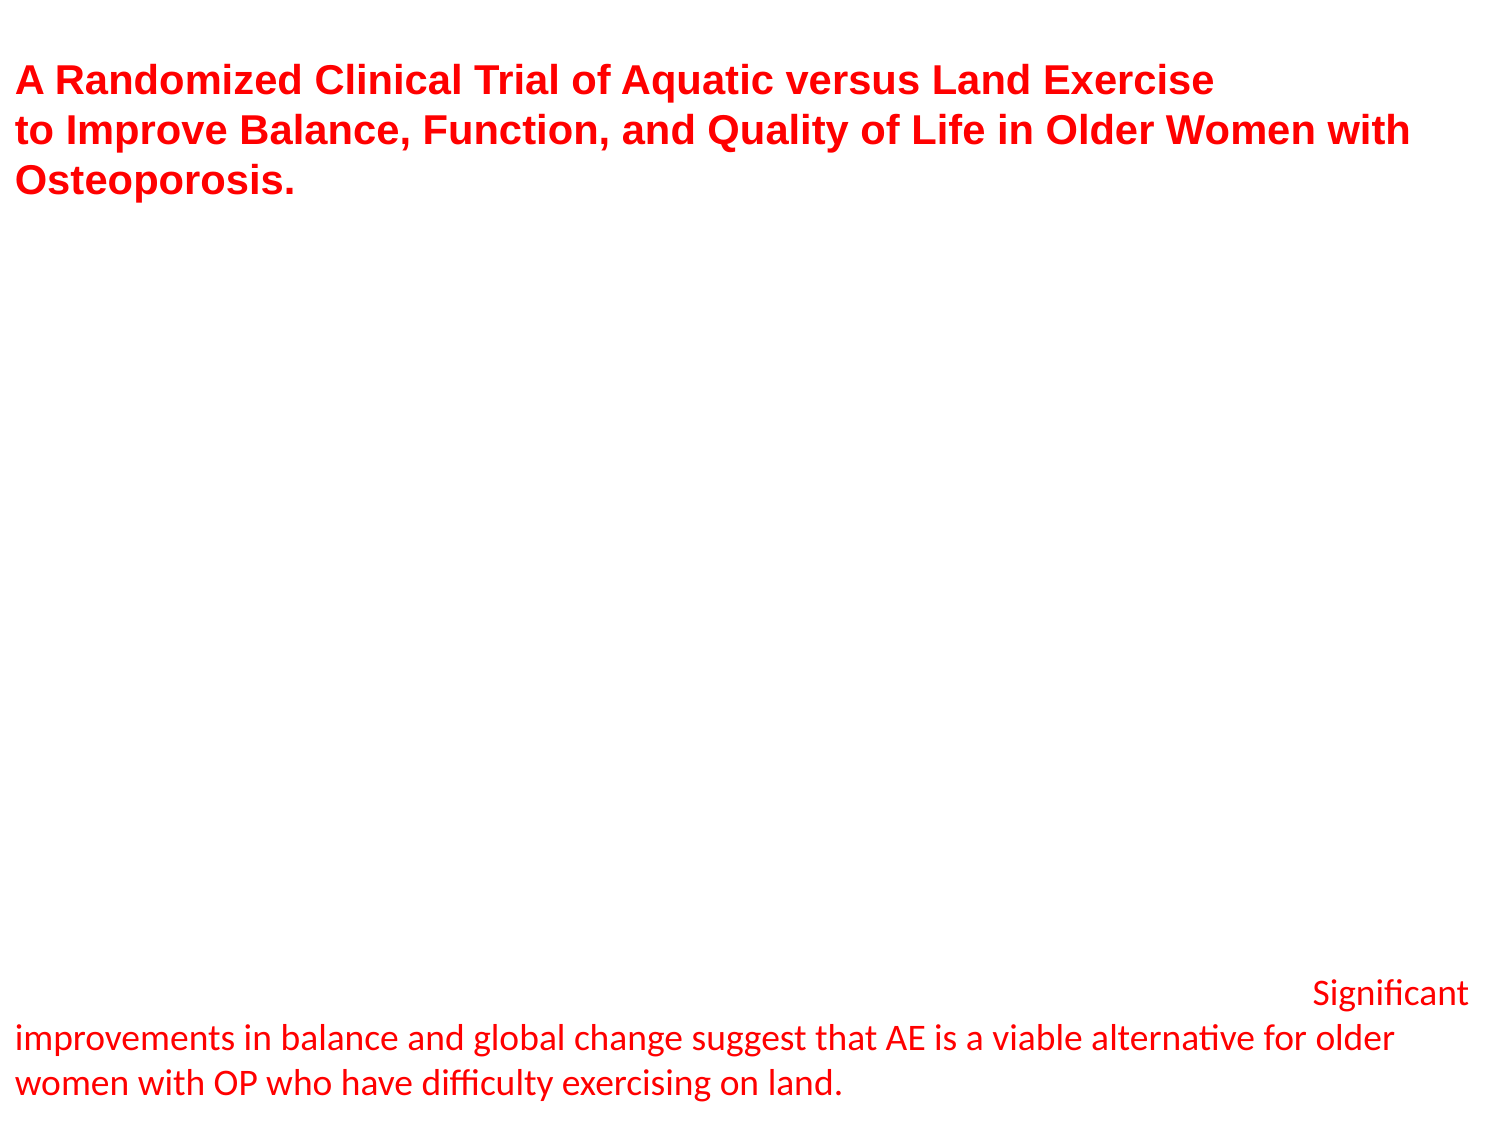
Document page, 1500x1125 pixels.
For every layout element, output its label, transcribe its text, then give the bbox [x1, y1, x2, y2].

text_box Physiother Can. 2008 Fall;60(4):296-306. doi: 10.3138/physio.60.4.296. Epub 2008 Nov 12. A Randomized Clinical Trial of Aquatic versus Land Exercise to Improve Balance, Function, and Quality of Life in Older Women with Osteoporosis. Arnold CM1, Busch AJ, Schachter CL, Harrison EL, Olszynski WP. PURPOSE: Despite the decreased gravitational loading that is experienced in an aquatic environment, little research has been conducted on this exercise medium for women with osteoporosis (OP). Aquatic exercise (AE) may improve function and balance, thus ultimately decreasing fall risk and the potential for hip fractures in this high-risk population. METHOD: A total of 68 women with OP, aged 60 years or older, were recruited into a randomized clinical trial evaluating the impact of AE, land exercise (LE), and no exercise (NE) on balance, functional mobility, and quality of life (QOL). RESULTS: Only one balance measure (backward tandem walk) significantly improved with AE compared to LE, but this did not translate into a greater improvement in self-report function. There were no significant differences between the exercise interventions and NE, except for in ratings of global change, where participants in the AE group were three times more likely to report improvement than those in the NE group. CONCLUSION: There were no differences in balance, function, or QOL in women with OP who followed an AE or LE programme compared to those in an NE control group. However, the significant differences in backward tandem walk between the AE and LE groups and self-reported global change between the AE and NE groups warrant further investigation. Significant improvements in balance and global change suggest that AE is a viable alternative for older women with OP who have difficulty exercising on land. [0, 0, 1500, 1110]
